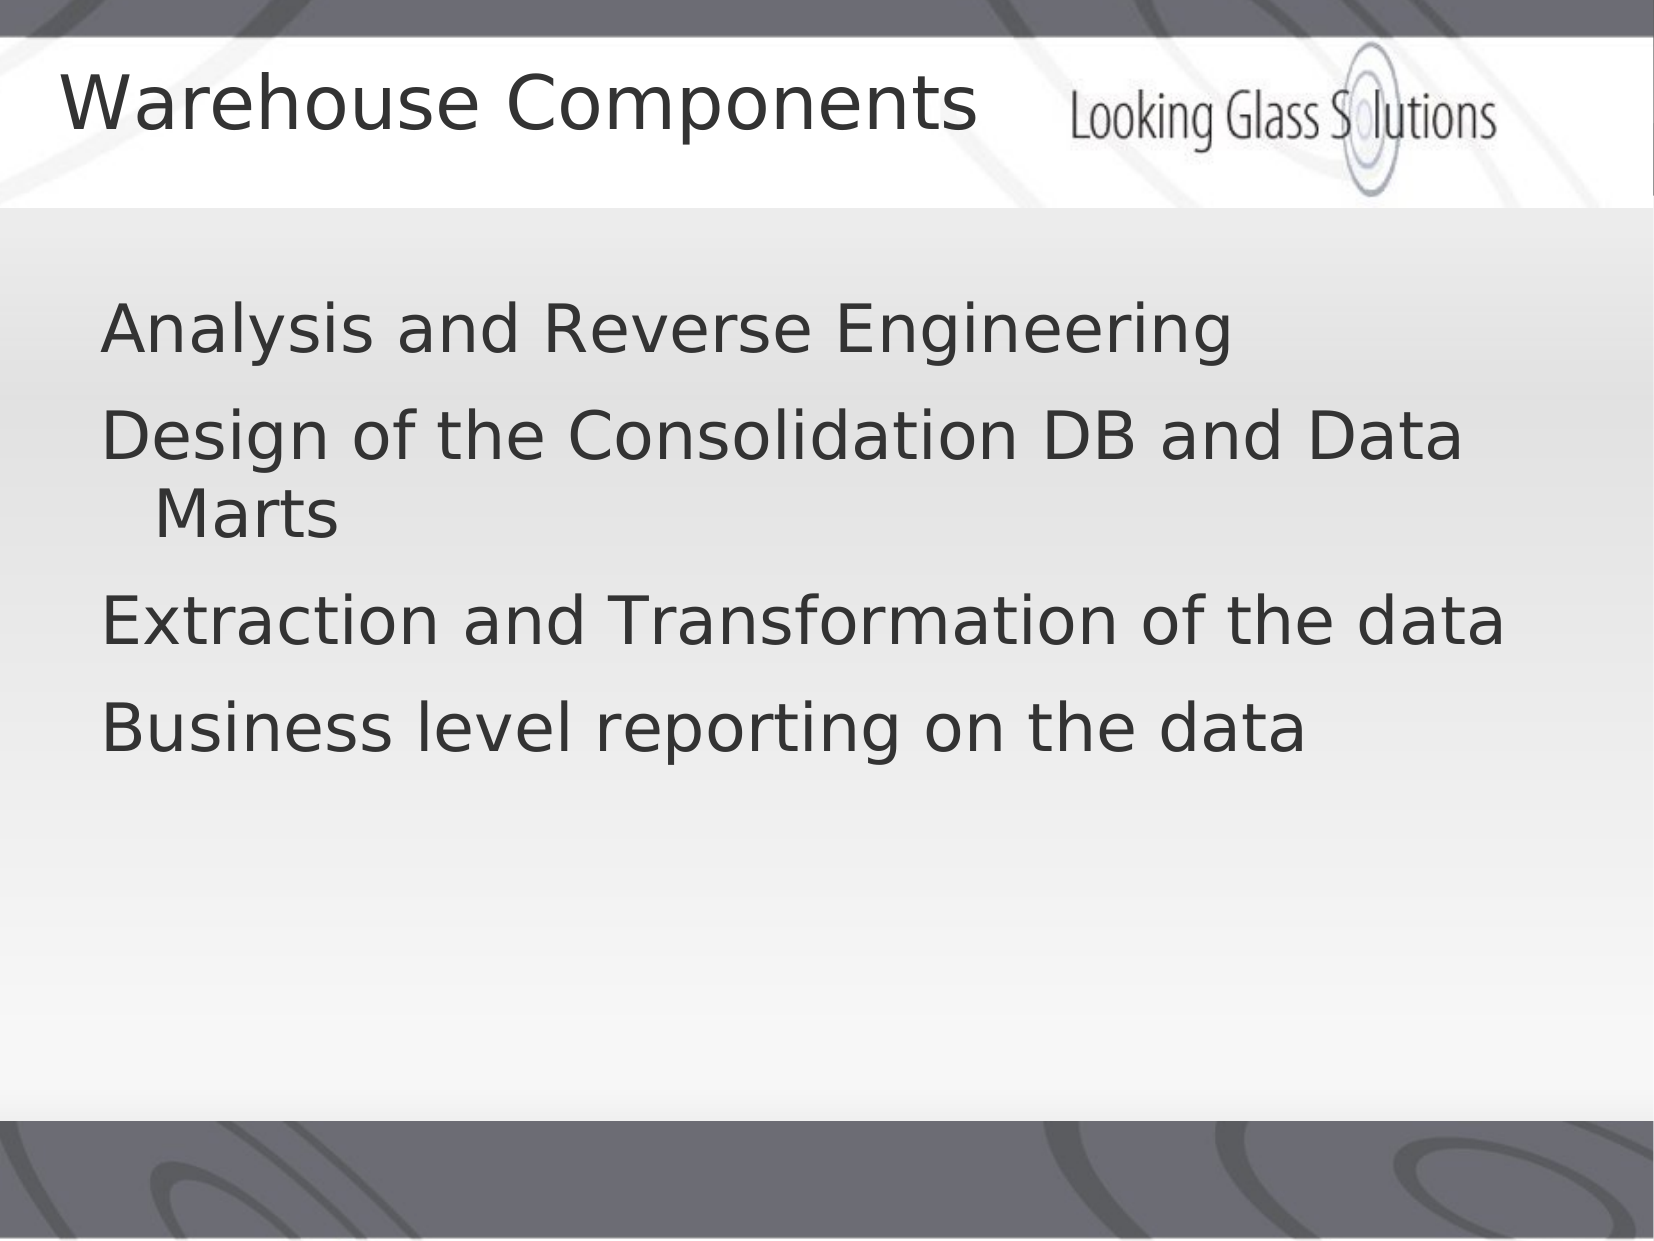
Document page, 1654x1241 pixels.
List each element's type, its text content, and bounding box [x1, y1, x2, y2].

picture [0, 0, 1654, 1241]
list Analysis and Reverse Engineering Design of the Consolidation DB and Data Marts Extraction and Transformation of the data Business level reporting on the data [82, 290, 1571, 1109]
title Warehouse Components [59, 29, 1270, 178]
